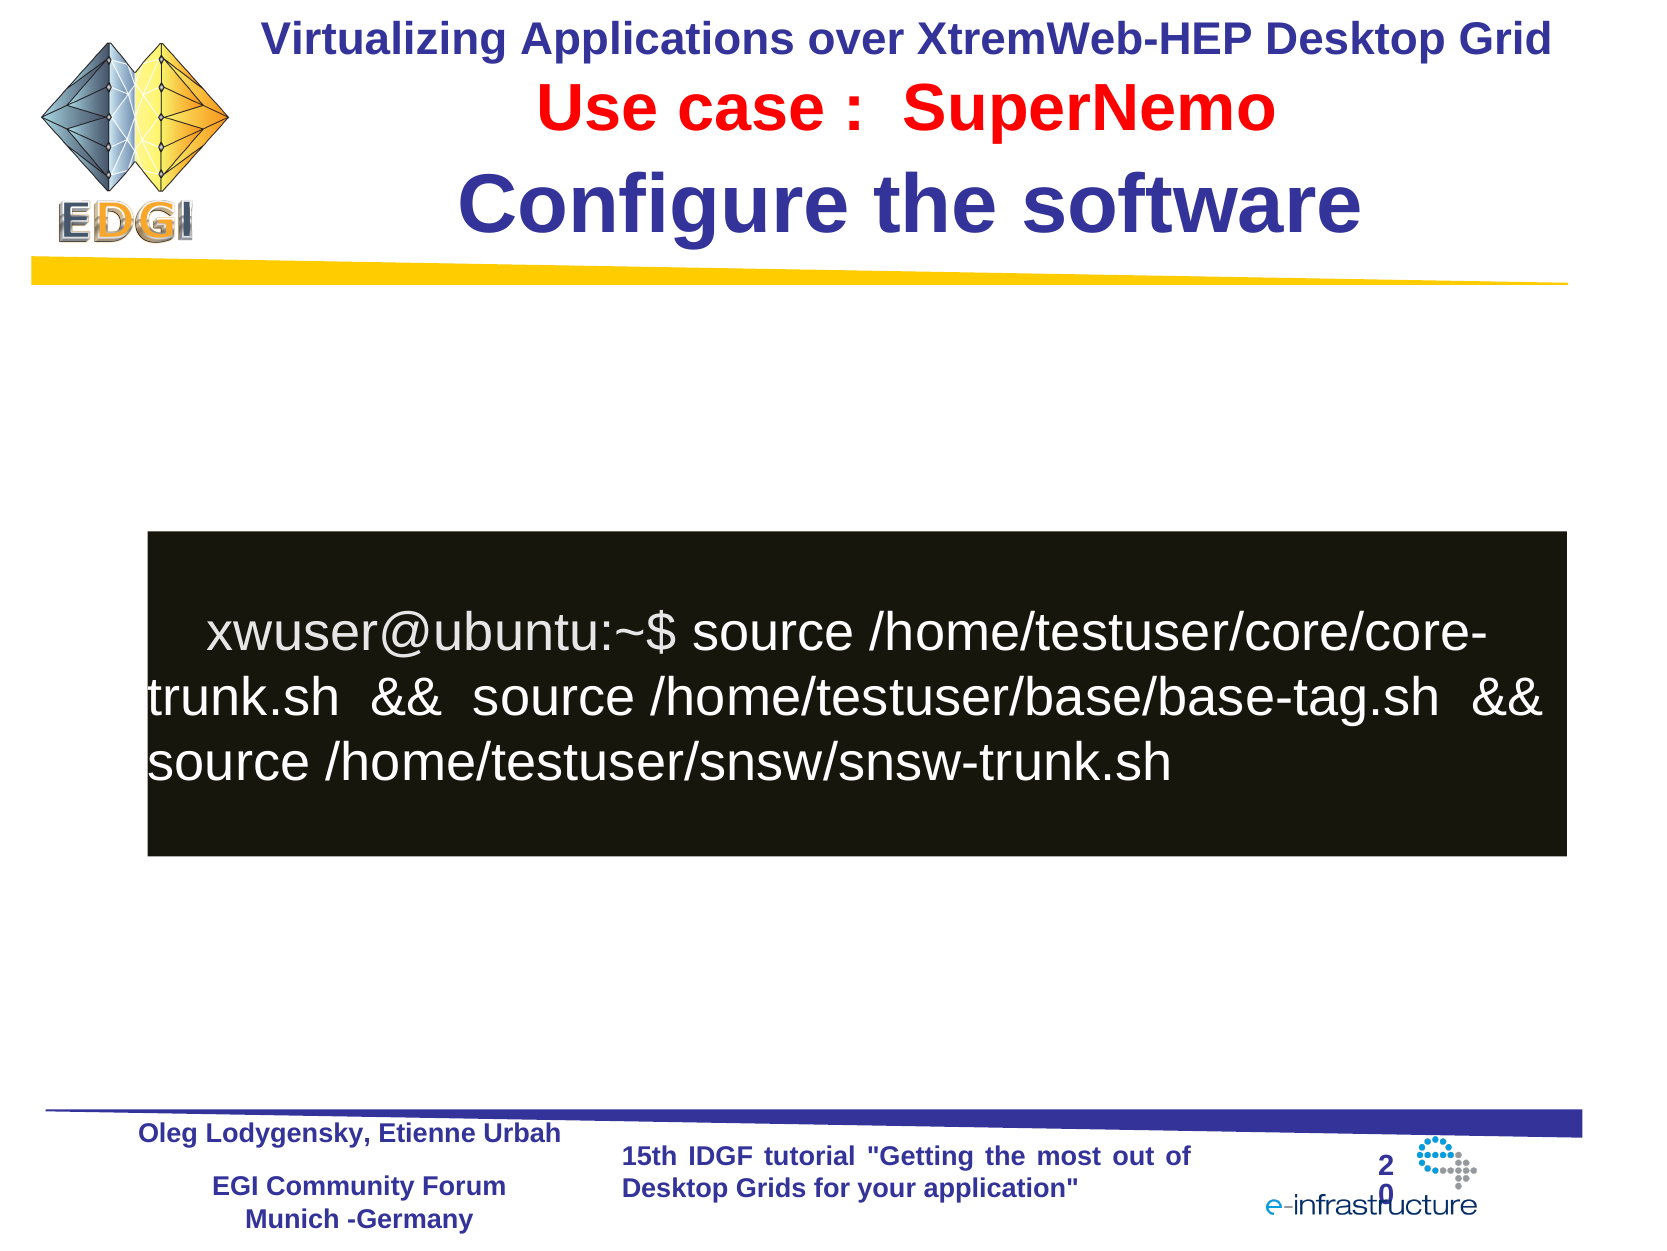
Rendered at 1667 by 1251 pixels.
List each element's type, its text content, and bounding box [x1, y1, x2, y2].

text_box Virtualizing Applications over XtremWeb-HEP Desktop Grid Use case : SuperNemo Configure the software [227, 16, 1595, 242]
picture [1266, 1136, 1477, 1215]
picture [31, 37, 238, 249]
text_box xwuser@ubuntu:~$ source /home/testuser/core/core-trunk.sh && source /home/testuser/base/base-tag.sh && source /home/testuser/snsw/snsw-trunk.sh [147, 531, 1567, 857]
